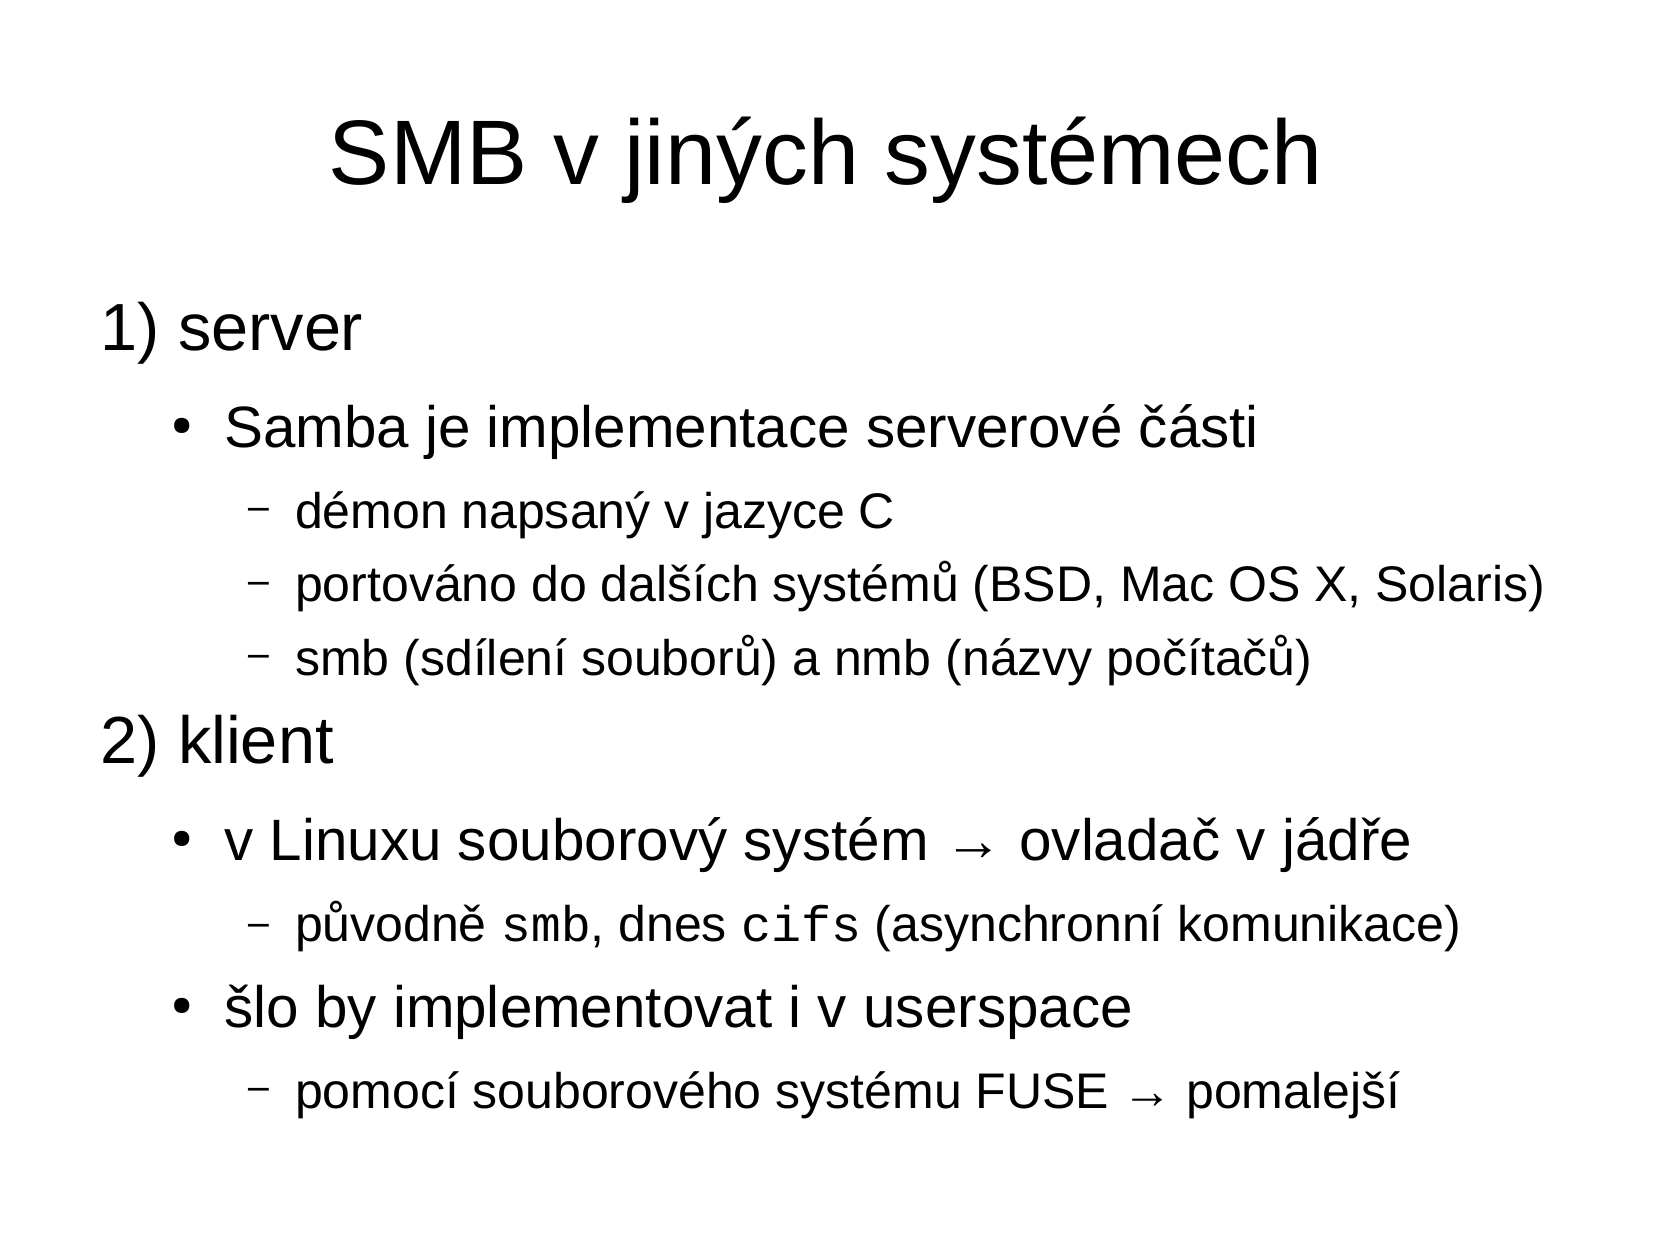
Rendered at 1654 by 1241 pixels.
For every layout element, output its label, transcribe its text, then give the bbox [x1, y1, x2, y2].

title SMB v jiných systémech [82, 49, 1571, 257]
list server Samba je implementace serverové části démon napsaný v jazyce C portováno do dalších systémů (BSD, Mac OS X, Solaris) smb (sdílení souborů) a nmb (názvy počítačů) klient v Linuxu souborový systém → ovladač v jádře původně smb, dnes cifs (asynchronní komunikace) šlo by implementovat i v userspace pomocí souborového systému FUSE → pomalejší [82, 290, 1571, 1119]
